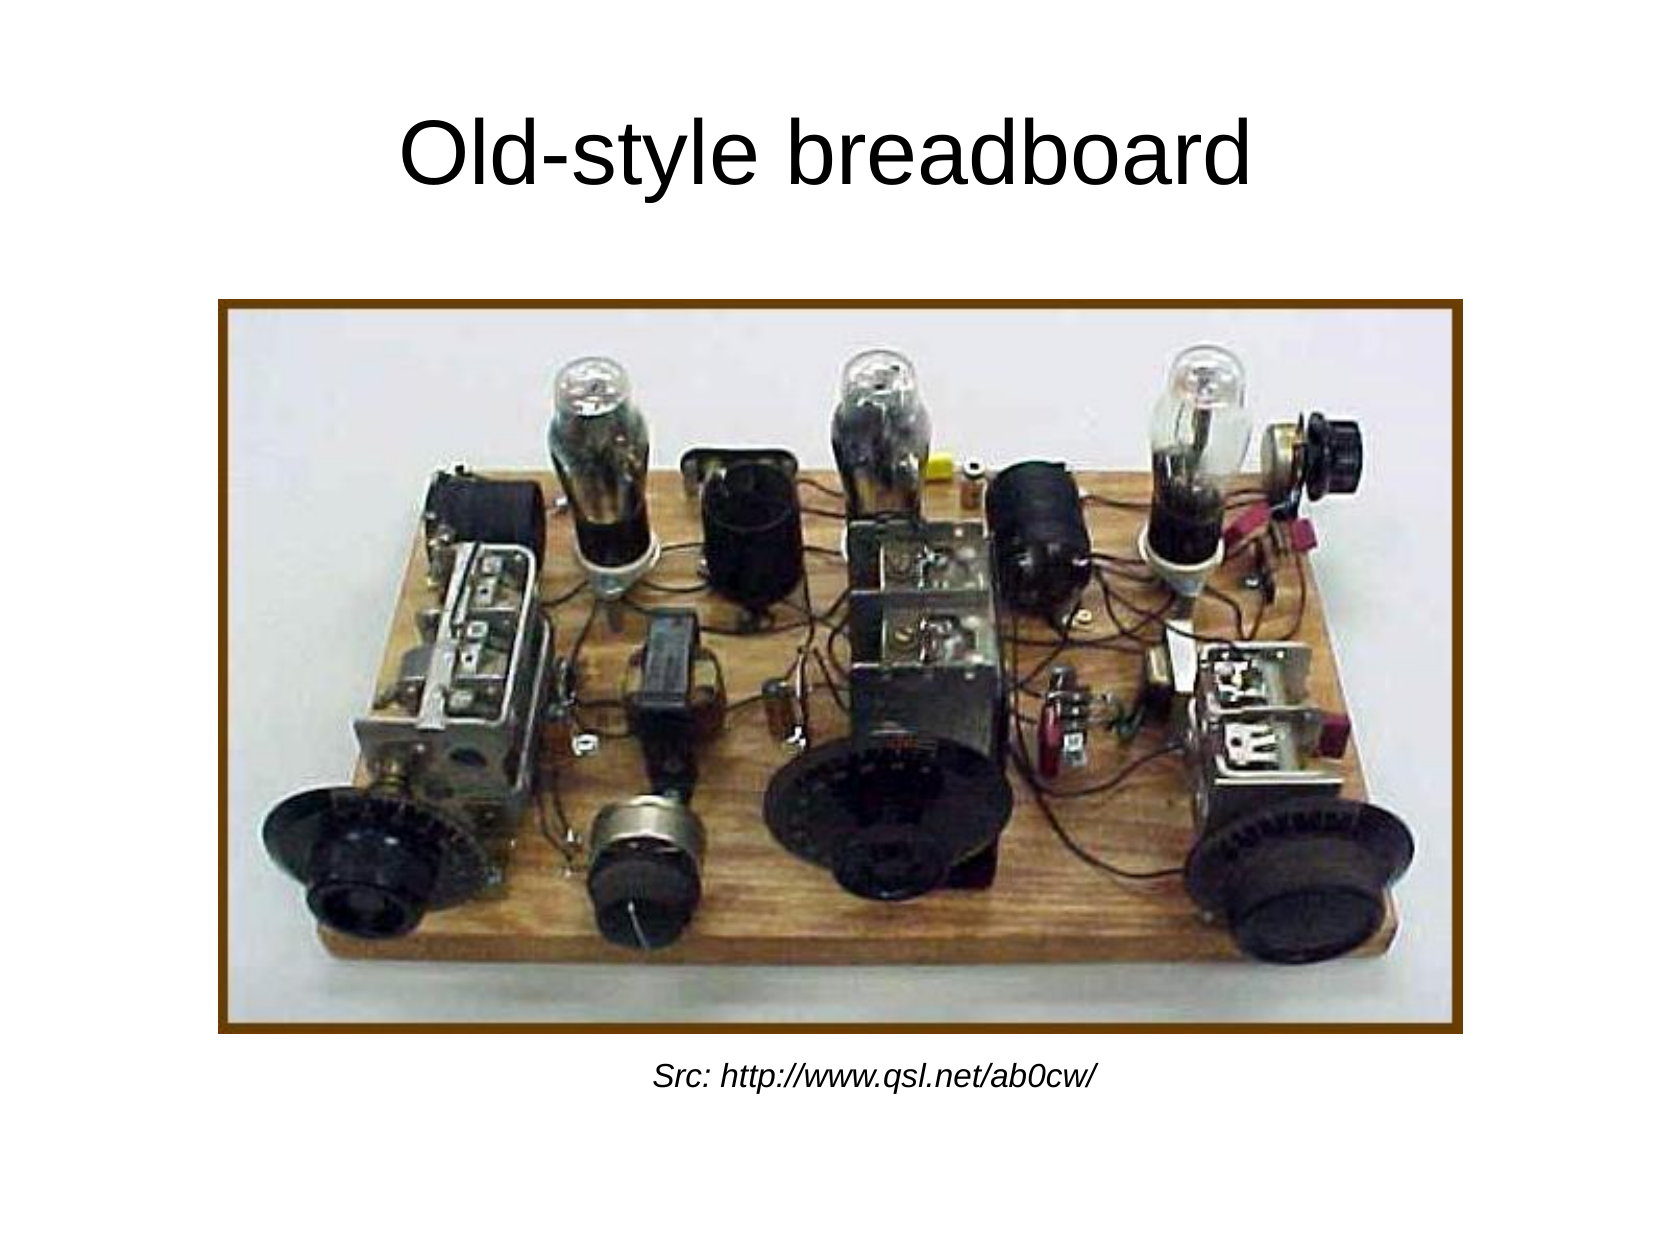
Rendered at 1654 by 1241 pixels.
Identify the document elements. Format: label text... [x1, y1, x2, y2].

picture [218, 299, 1463, 1034]
text_box Src: http://www.qsl.net/ab0cw/ [637, 1050, 1112, 1102]
title Old-style breadboard [82, 49, 1571, 257]
